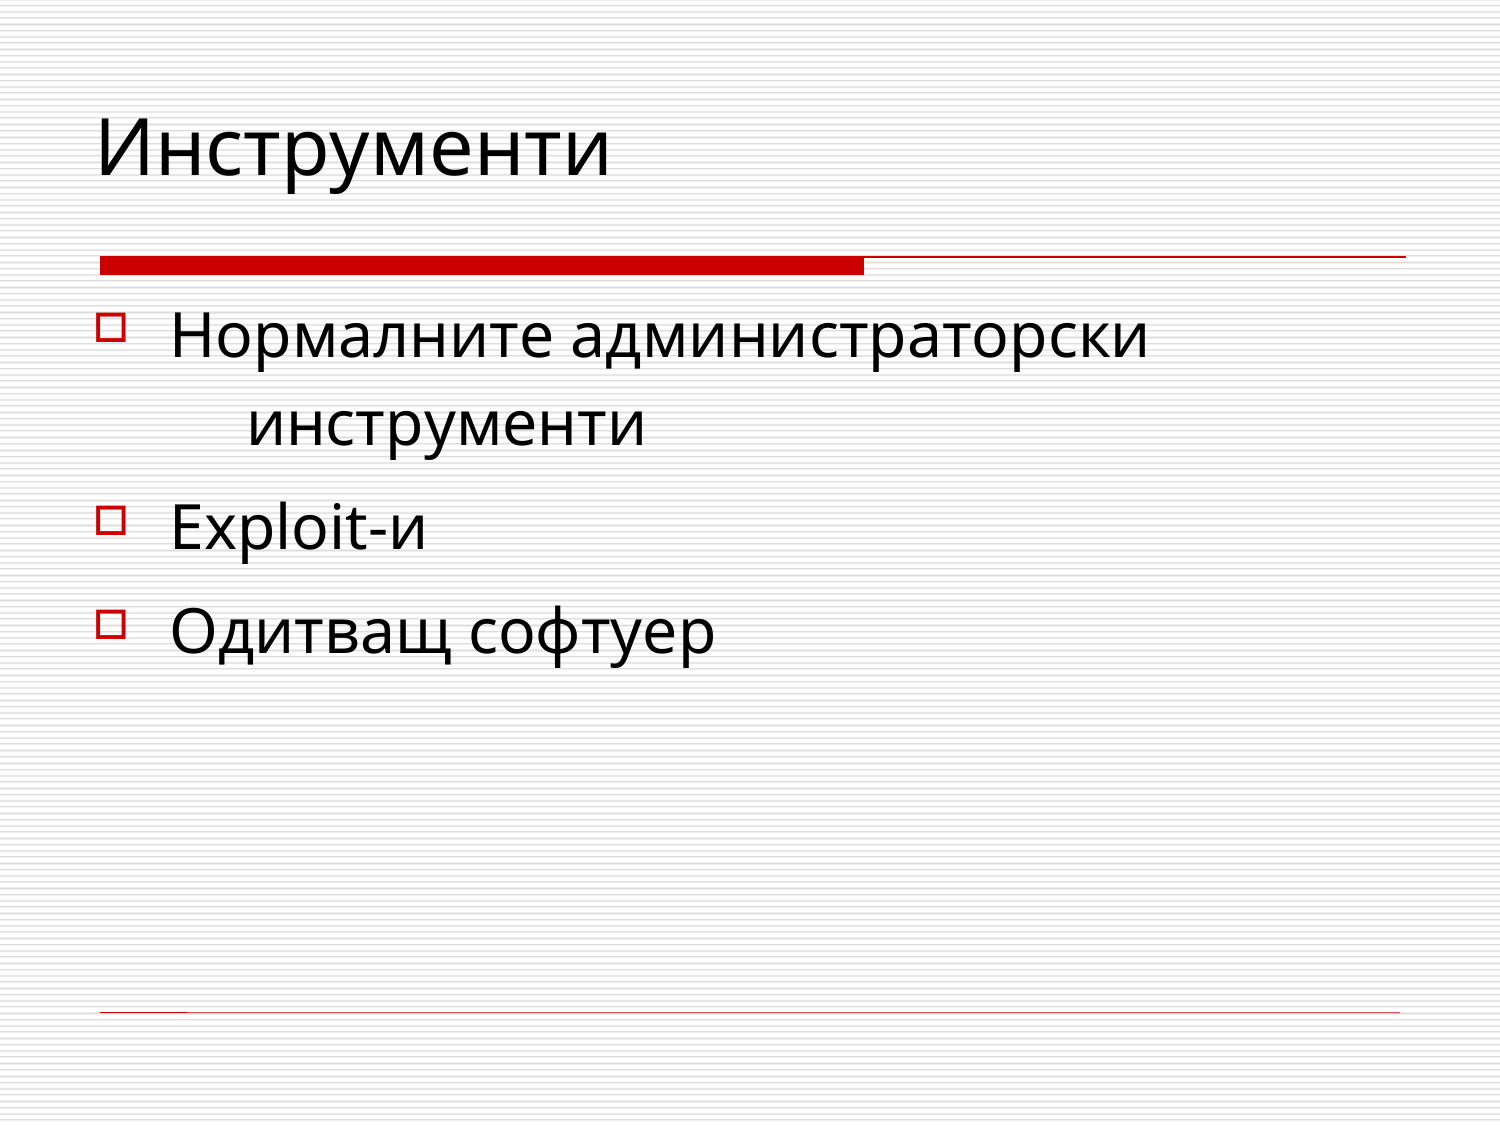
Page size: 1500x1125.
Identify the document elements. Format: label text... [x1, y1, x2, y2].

picture [0, 0, 1500, 1125]
title Инструменти [94, 35, 1407, 249]
list Нормалните администраторски инструменти Exploit-и Одитващ софтуер [92, 287, 1405, 988]
